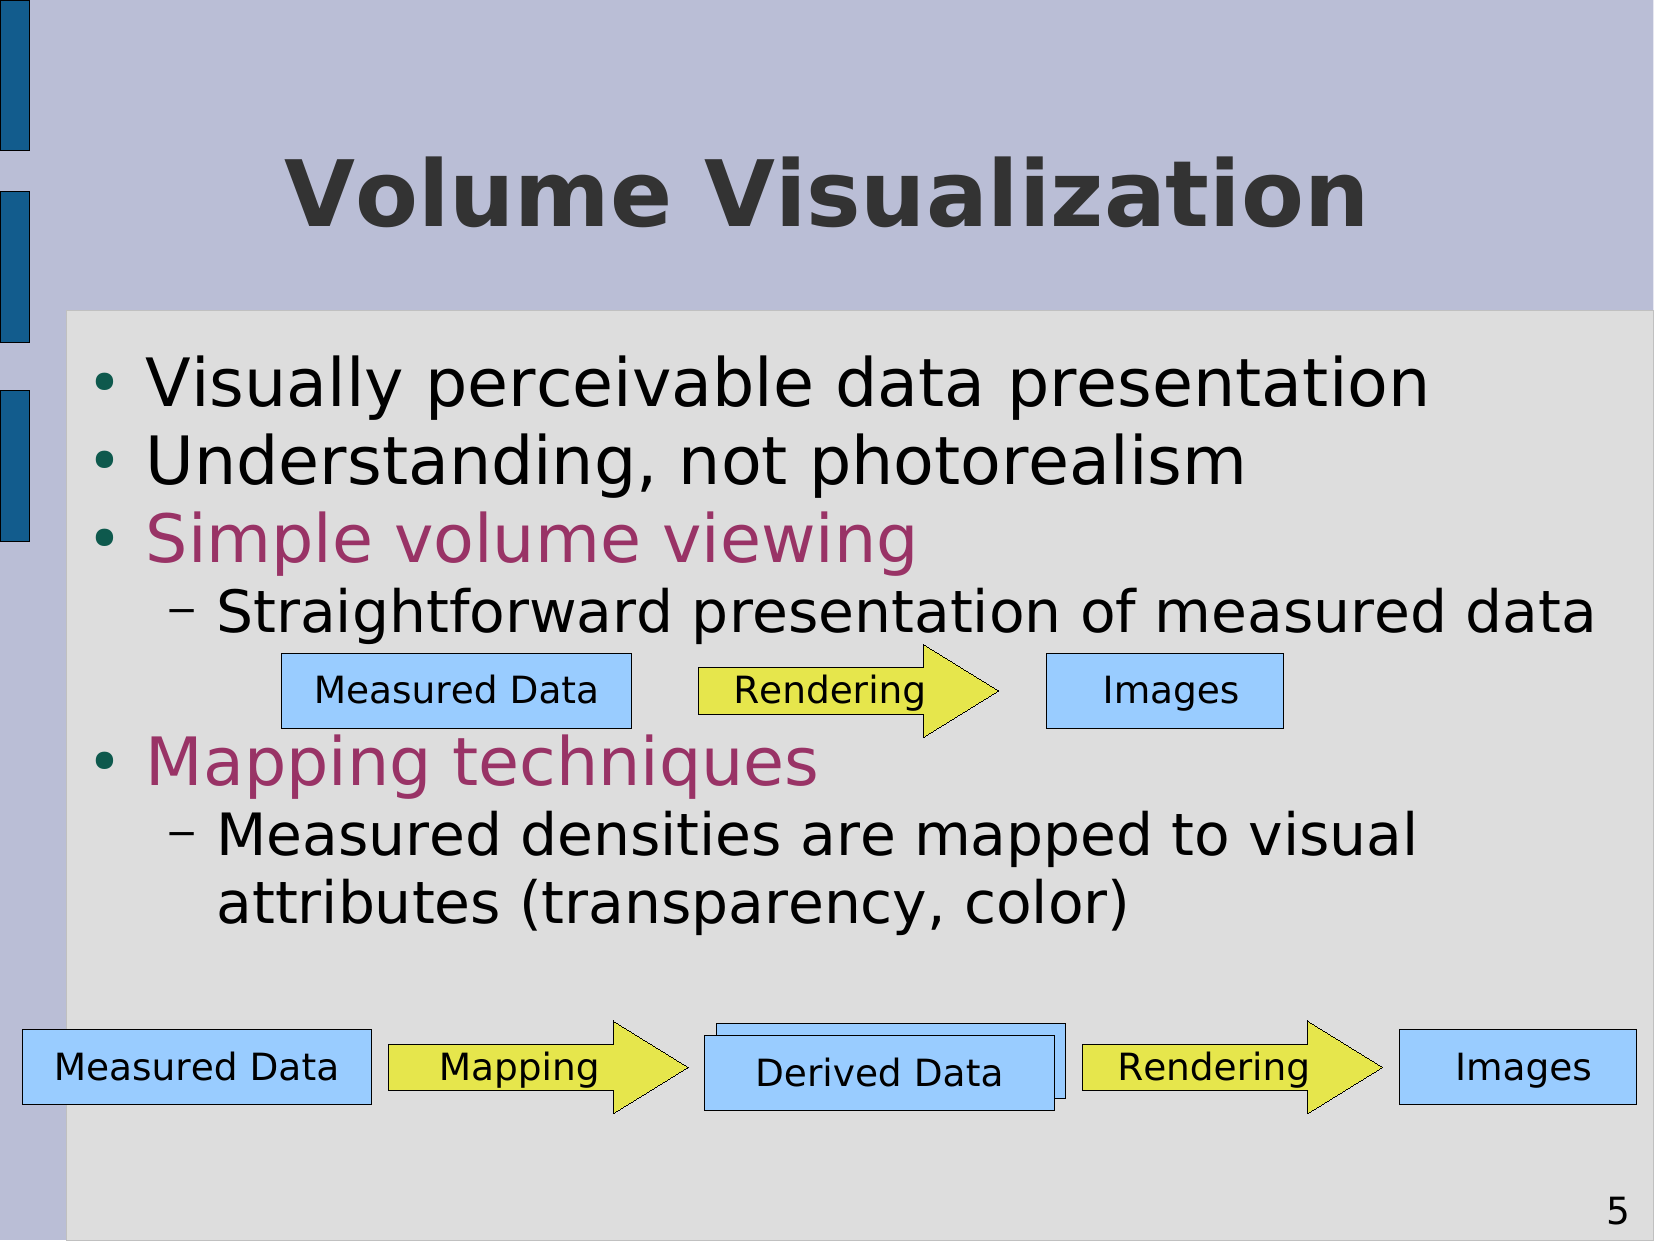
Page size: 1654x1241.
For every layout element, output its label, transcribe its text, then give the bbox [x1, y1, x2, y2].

text_box Images [1046, 653, 1284, 729]
title Volume Visualization [121, 91, 1534, 299]
text_box Measured Data [281, 653, 632, 729]
text_box Rendering [698, 644, 999, 738]
text_box Images [1399, 1029, 1637, 1105]
text_box Mapping [388, 1020, 689, 1114]
list Visually perceivable data presentation Understanding, not photorealism Simple volume viewing Straightforward presentation of measured data Mapping techniques Measured densities are mapped to visual attributes (transparency, color) [75, 344, 1613, 1127]
text_box Measured Data [22, 1029, 372, 1105]
text_box Rendering [1082, 1020, 1383, 1114]
text_box Measured Data [716, 1023, 1066, 1099]
text_box Derived Data [704, 1035, 1055, 1111]
